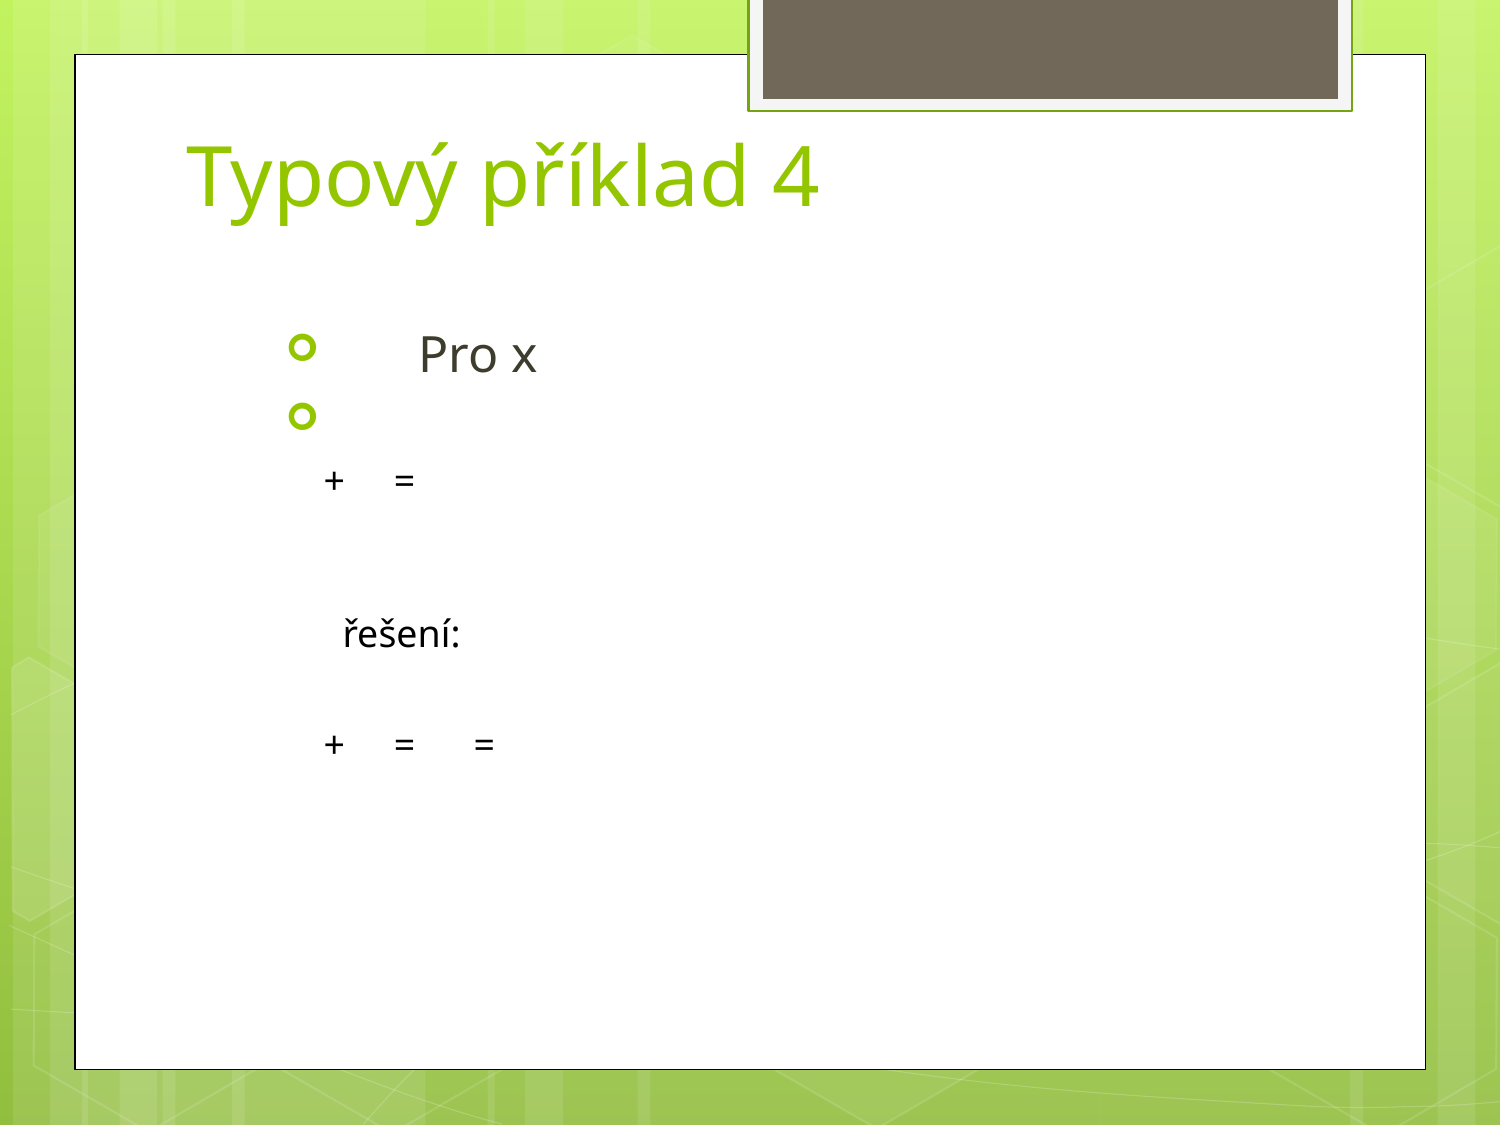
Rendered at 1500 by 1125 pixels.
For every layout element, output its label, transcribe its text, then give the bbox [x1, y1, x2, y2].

text_box + = [289, 449, 725, 530]
text_box + = = [289, 713, 1081, 805]
title Typový příklad 4 [171, 42, 1415, 231]
list Pro x [64, 314, 1415, 433]
text_box řešení: [327, 602, 990, 713]
